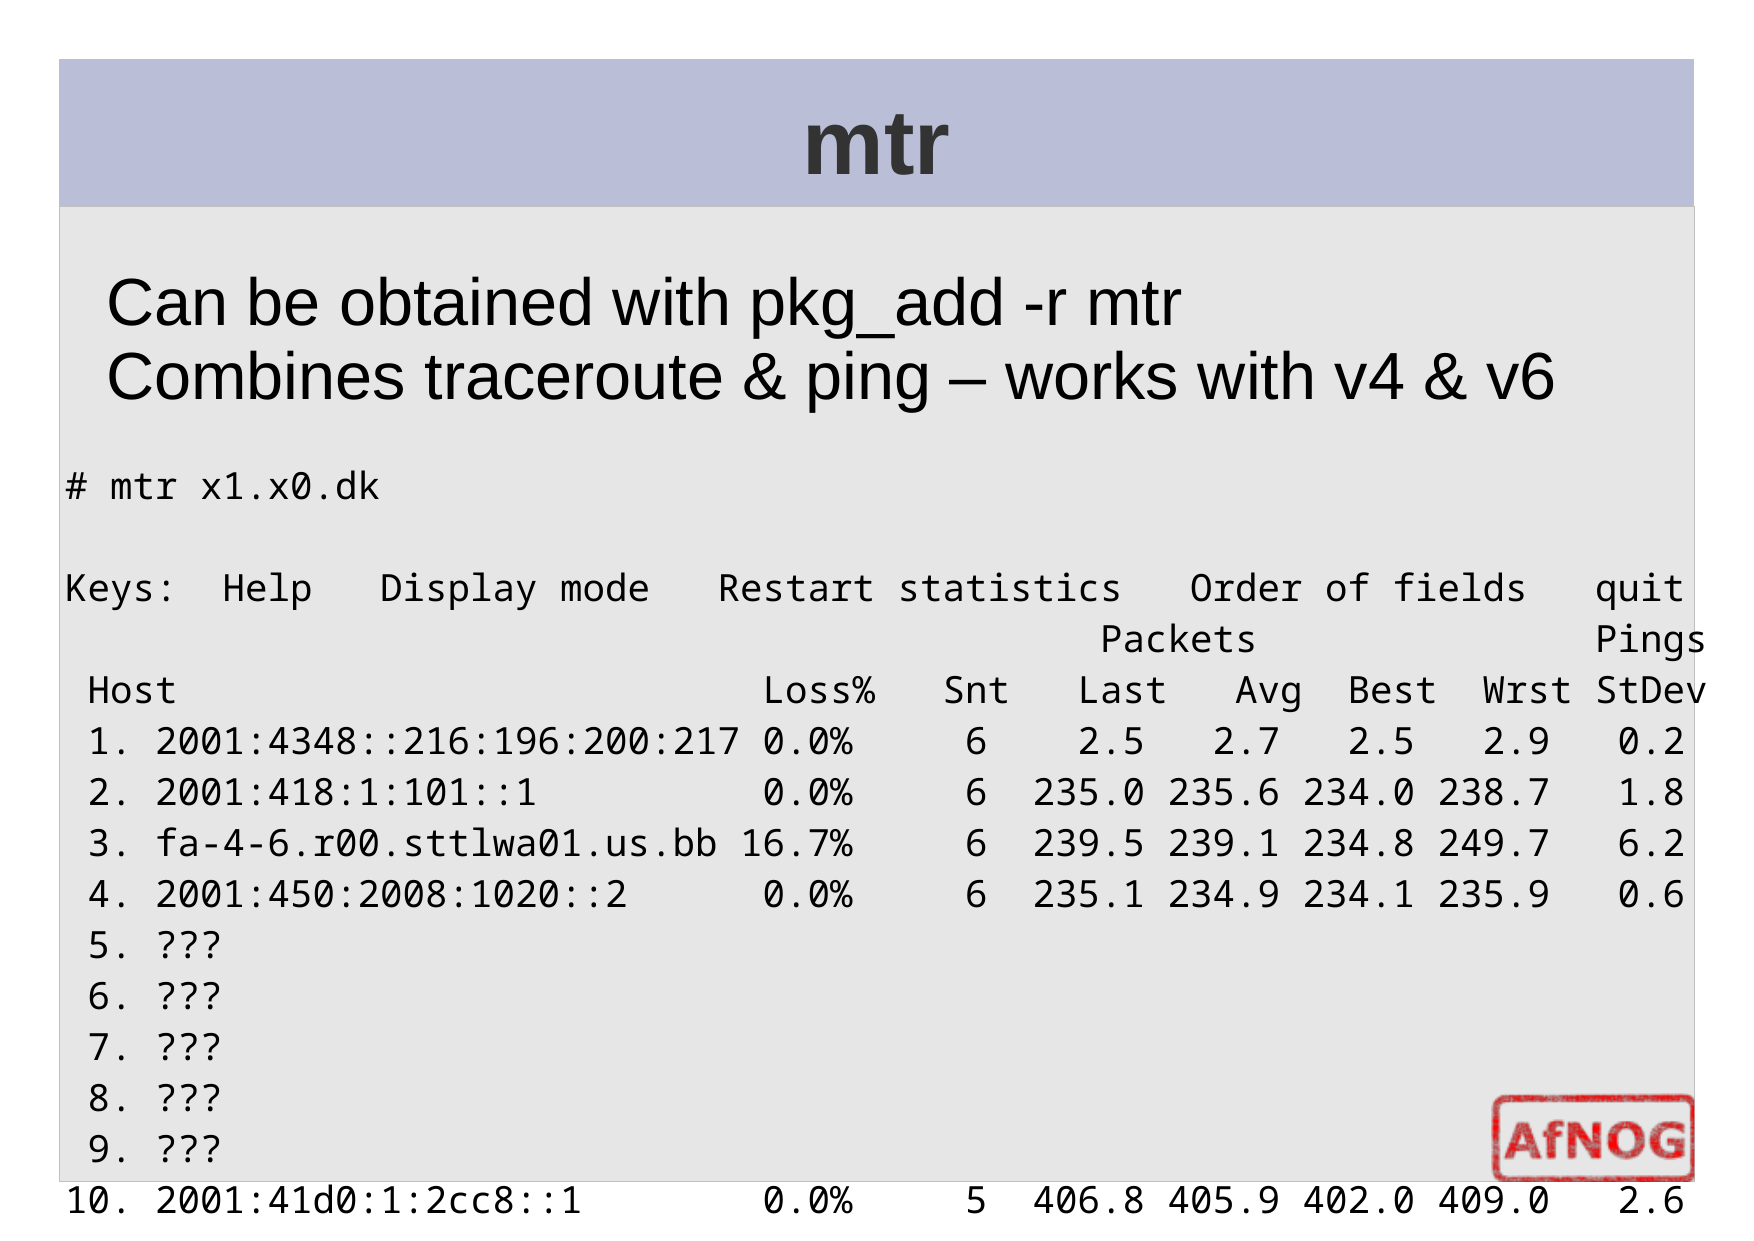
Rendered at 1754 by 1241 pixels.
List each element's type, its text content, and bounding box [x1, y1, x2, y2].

list Can be obtained with pkg_add -r mtr Combines traceroute & ping – works with v4 & v6 [88, 264, 1654, 426]
title mtr [59, 48, 1695, 237]
text_box # mtr x1.x0.dk Keys: Help Display mode Restart statistics Order of fields quit Packets Pings Host Loss% Snt Last Avg Best Wrst StDev 1. 2001:4348::216:196:200:217 0.0% 6 2.5 2.7 2.5 2.9 0.2 2. 2001:418:1:101::1 0.0% 6 235.0 235.6 234.0 238.7 1.8 3. fa-4-6.r00.sttlwa01.us.bb 16.7% 6 239.5 239.1 234.8 249.7 6.2 4. 2001:450:2008:1020::2 0.0% 6 235.1 234.9 234.1 235.9 0.6 5. ??? 6. ??? 7. ??? 8. ??? 9. ??? 10. 2001:41d0:1:2cc8::1 0.0% 5 406.8 405.9 402.0 409.0 2.6 [64, 459, 1713, 1034]
picture [1490, 1092, 1695, 1182]
